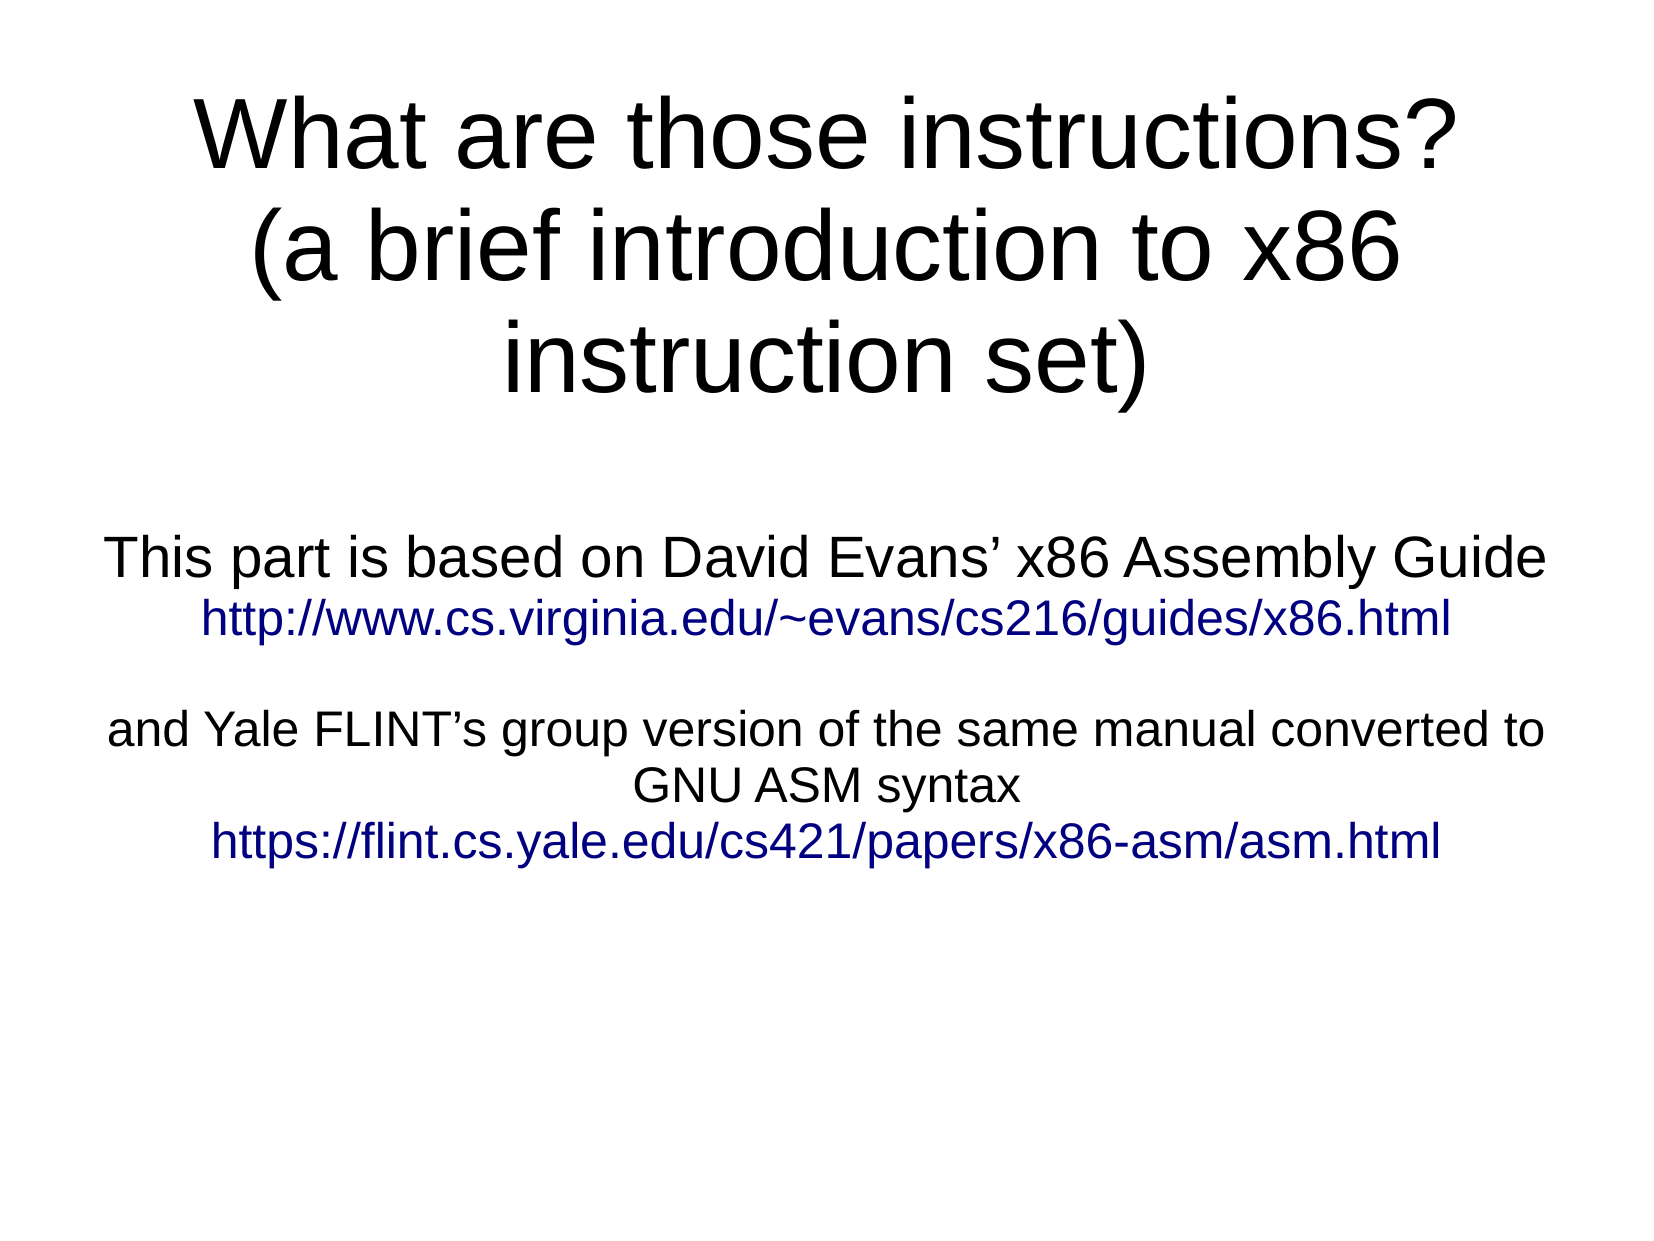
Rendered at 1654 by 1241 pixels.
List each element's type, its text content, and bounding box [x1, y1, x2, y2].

subtitle What are those instructions? (a brief introduction to x86 instruction set) This part is based on David Evans’ x86 Assembly Guide http://www.cs.virginia.edu/~evans/cs216/guides/x86.html and Yale FLINT’s group version of the same manual converted to GNU ASM syntax https://flint.cs.yale.edu/cs421/papers/x86-asm/asm.html [82, 49, 1571, 1010]
